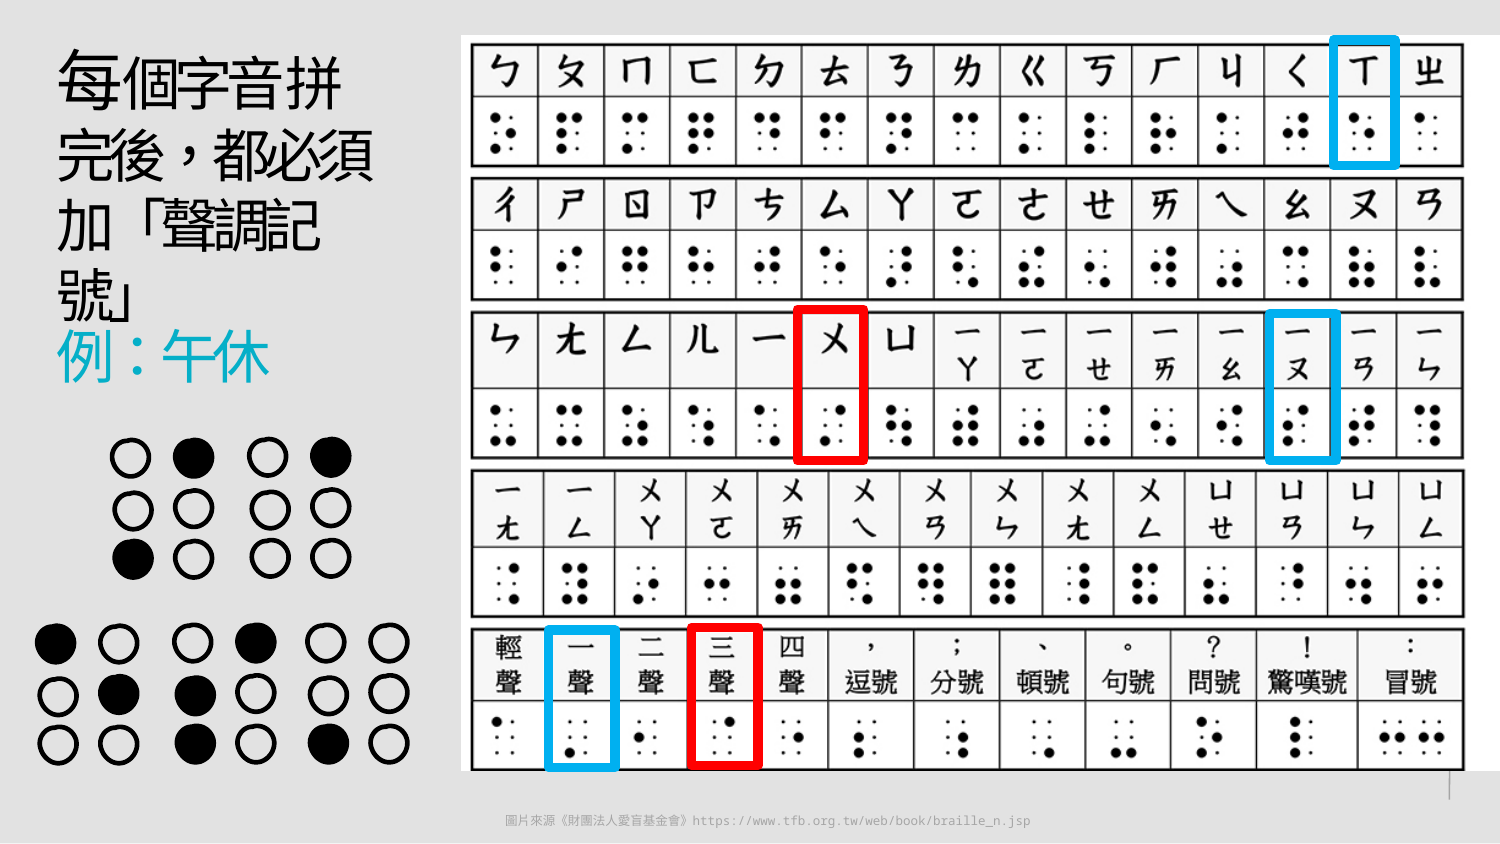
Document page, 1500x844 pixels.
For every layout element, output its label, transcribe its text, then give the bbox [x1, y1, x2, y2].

text_box [37, 625, 74, 663]
text_box [176, 677, 214, 715]
picture [1339, 46, 1389, 160]
text_box [237, 624, 275, 662]
text_box [114, 541, 152, 578]
text_box [100, 676, 138, 713]
text_box [310, 725, 347, 763]
picture [460, 35, 1500, 771]
picture [554, 636, 609, 762]
text_box 每個字音拼完後，都必須加「聲調記號」 [41, 31, 384, 312]
text_box [176, 725, 214, 763]
text_box [312, 439, 350, 476]
text_box 圖片來源《財團法人愛盲基金會》https://www.tfb.org.tw/web/book/braille_n.jsp [490, 804, 1500, 836]
text_box 例：午休 [41, 312, 384, 399]
text_box [175, 440, 213, 477]
